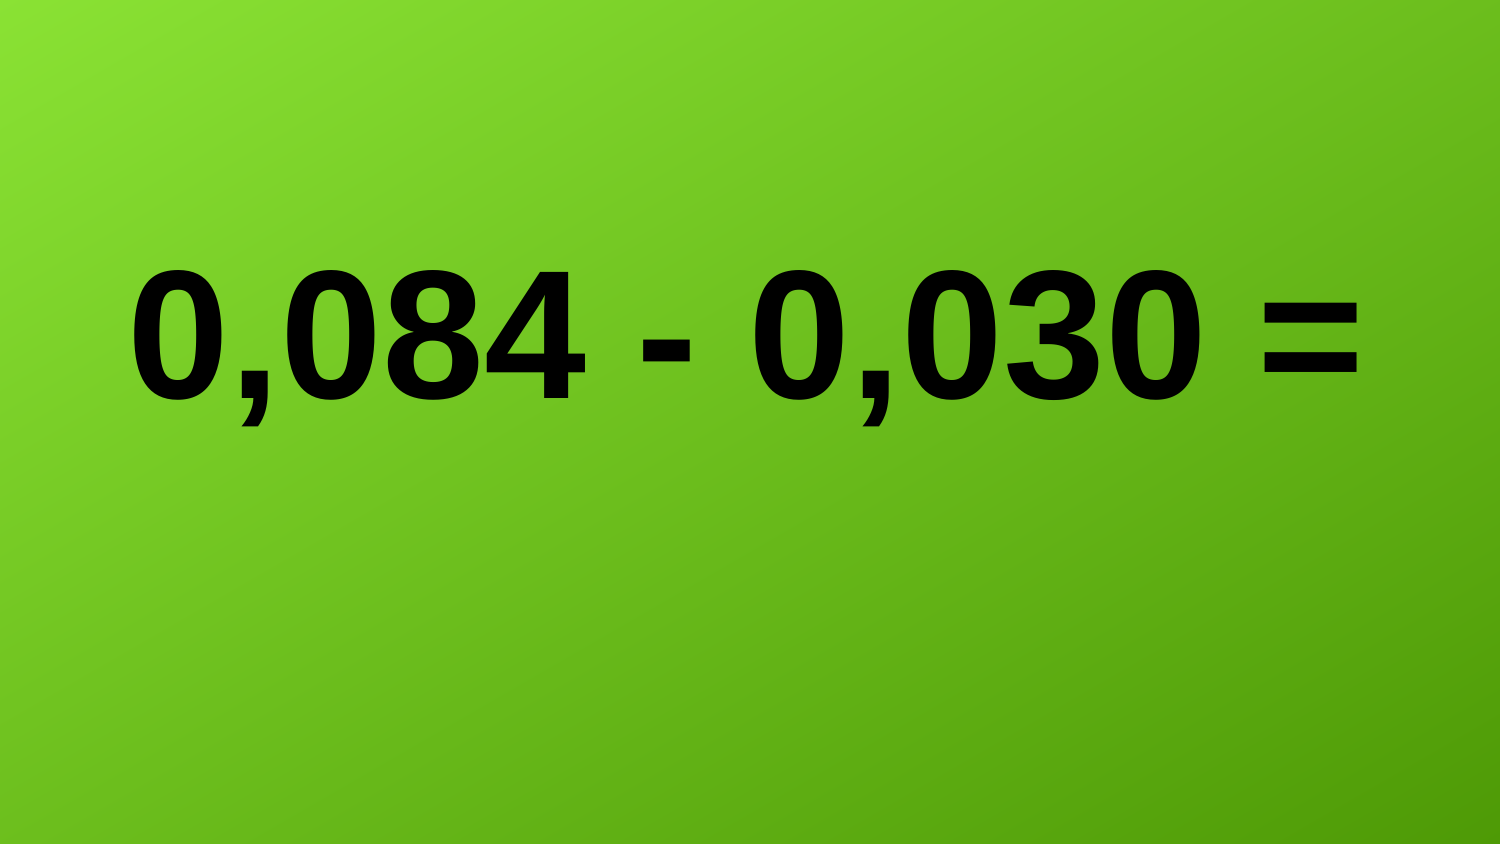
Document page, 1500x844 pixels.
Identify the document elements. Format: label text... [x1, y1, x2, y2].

title 0,084 - 0,030 = [112, 259, 1388, 450]
